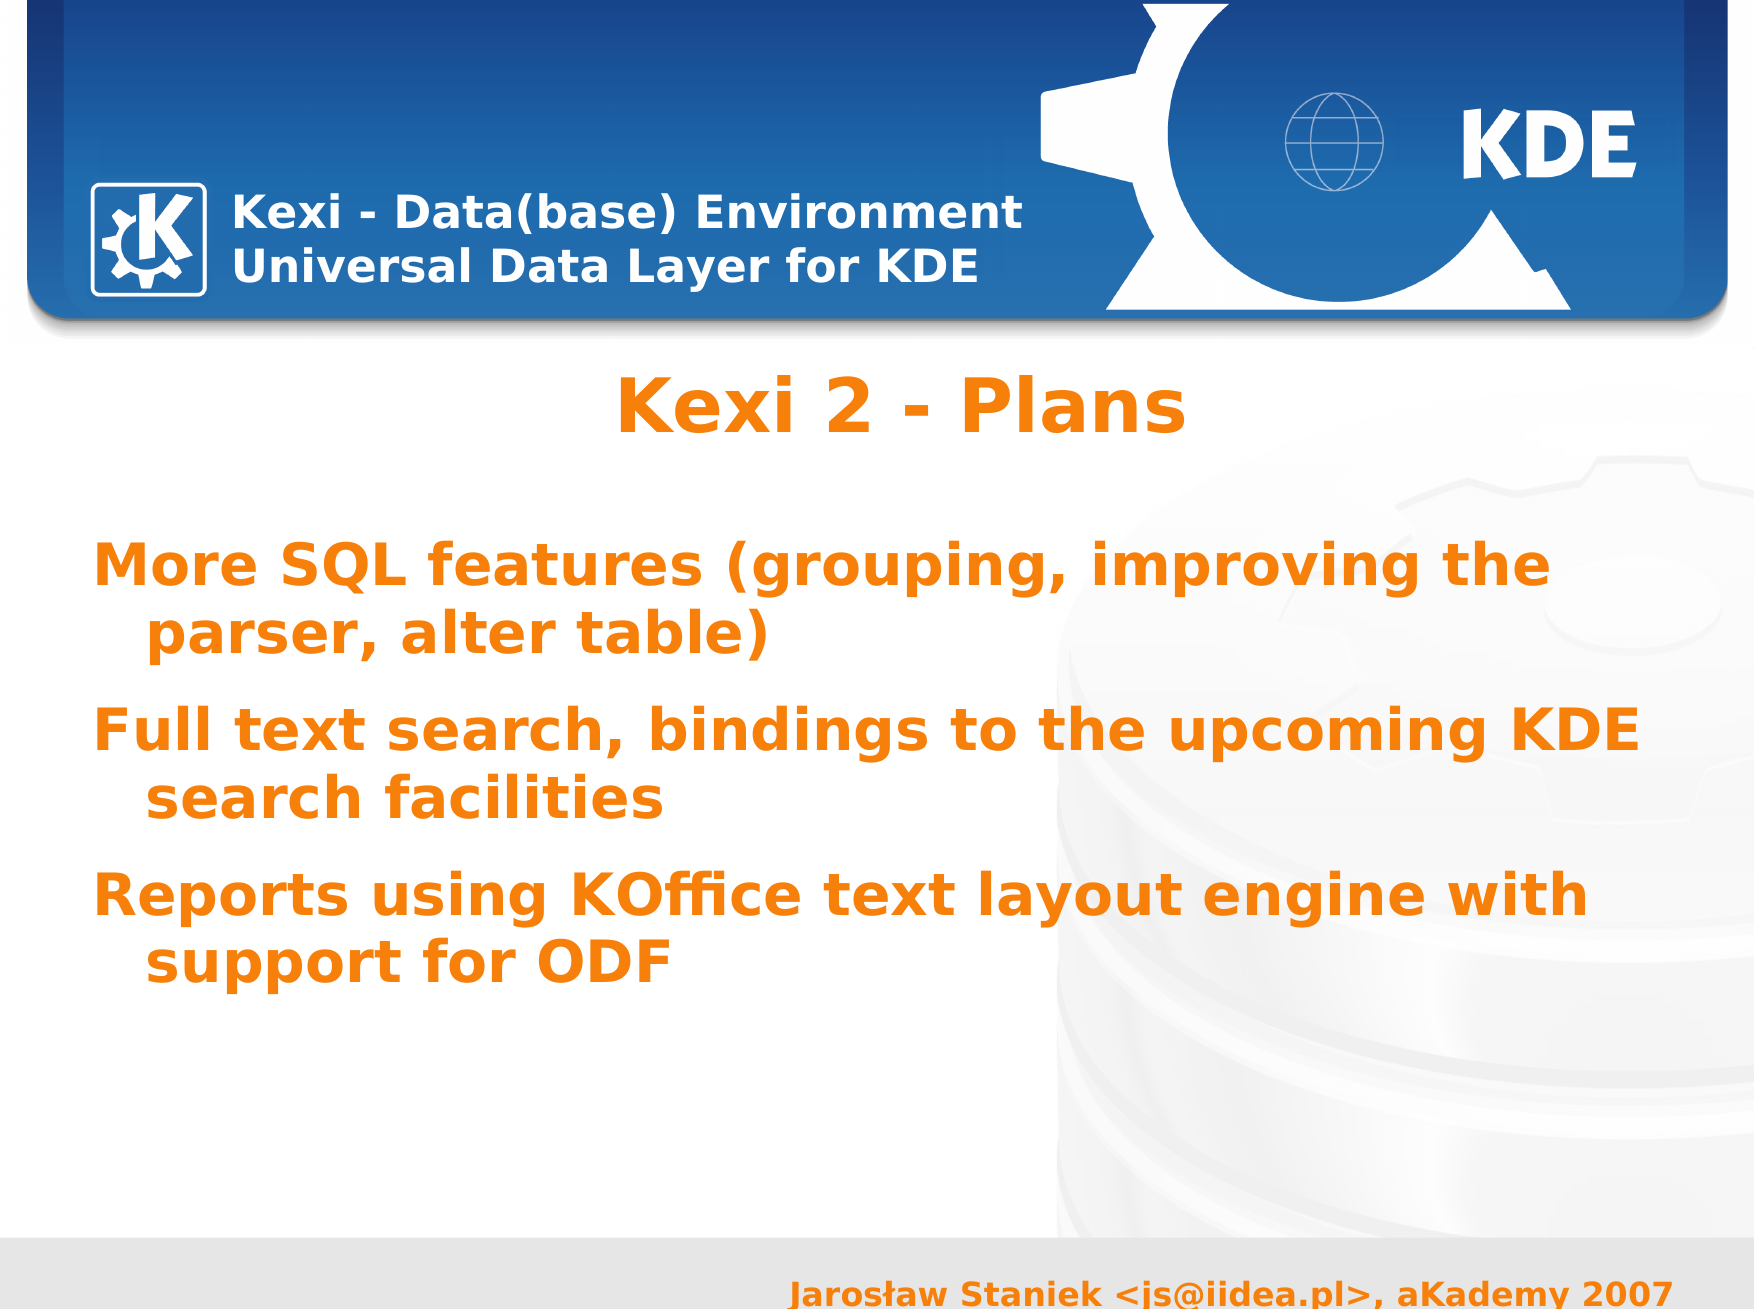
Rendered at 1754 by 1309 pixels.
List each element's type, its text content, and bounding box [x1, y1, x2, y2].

title Kexi 2 - Plans [41, 369, 1731, 445]
picture [0, 0, 1754, 349]
list More SQL features (grouping, improving the parser, alter table) Full text search, bindings to the upcoming KDE search facilities Reports using KOffice text layout engine with support for ODF [75, 531, 1654, 1148]
